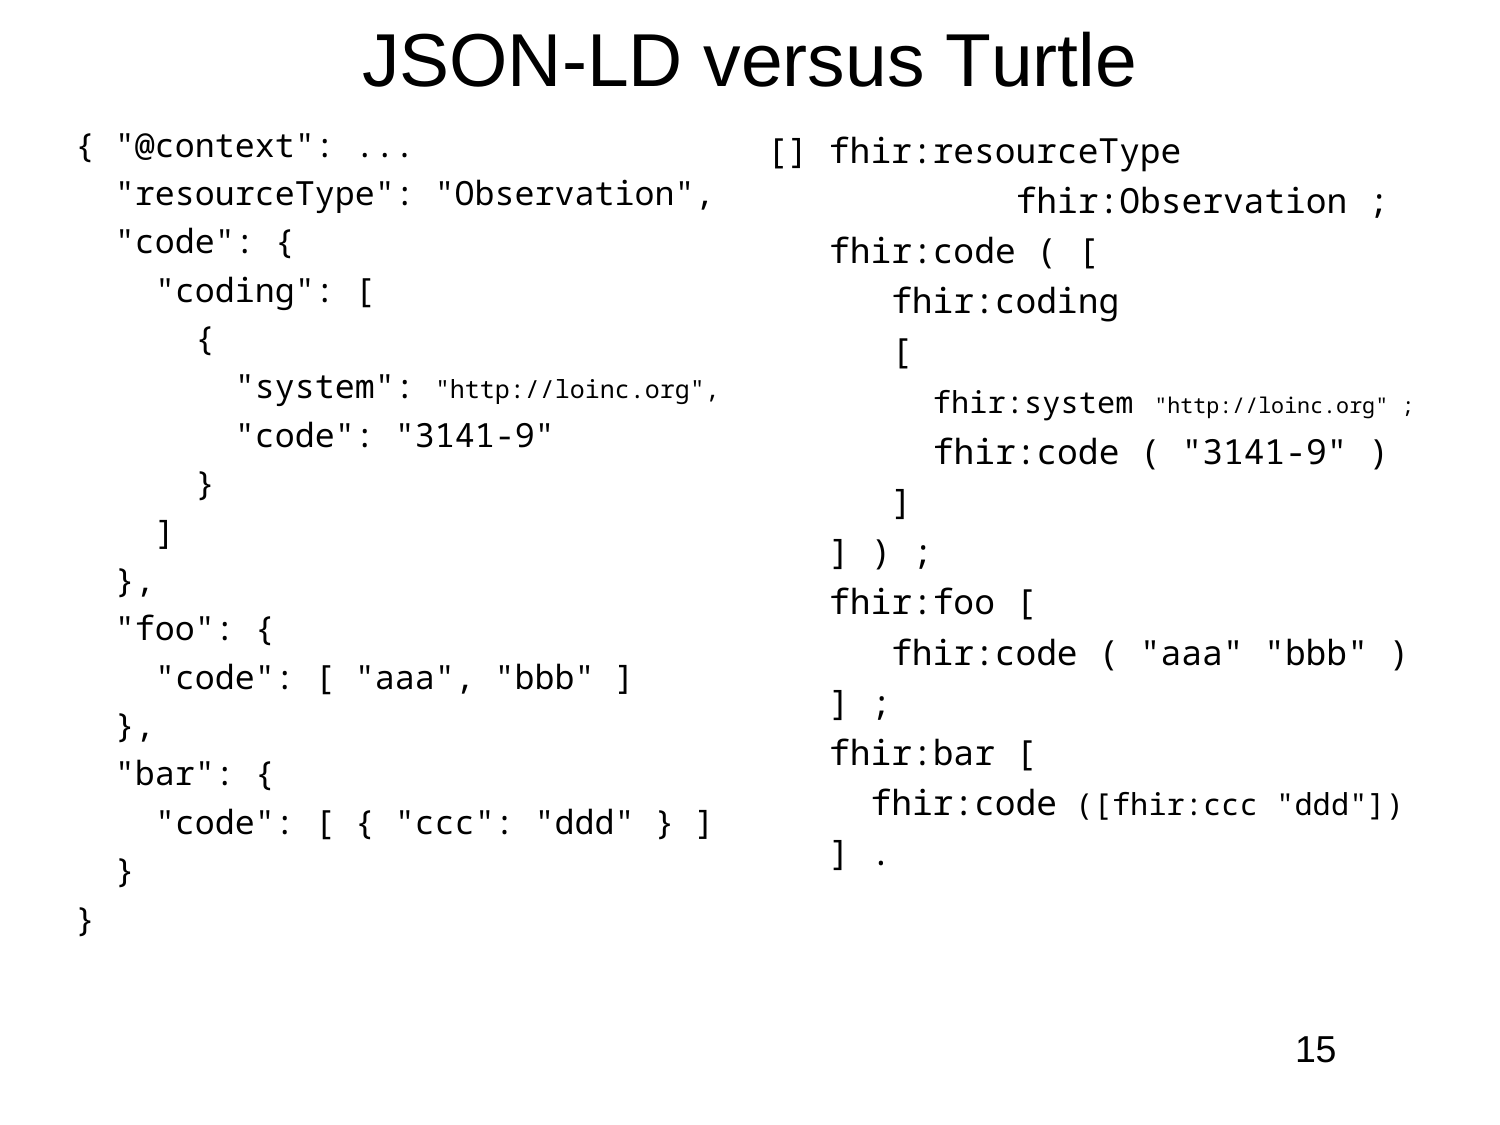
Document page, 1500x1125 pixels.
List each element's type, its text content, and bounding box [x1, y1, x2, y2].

list [] fhir:resourceType fhir:Observation ; fhir:code ( [ fhir:coding [ fhir:system "http://loinc.org" ; fhir:code ( "3141-9" ) ] ] ) ; fhir:foo [ fhir:code ( "aaa" "bbb" ) ] ; fhir:bar [ fhir:code ([fhir:ccc "ddd"]) ] . [766, 128, 1426, 1022]
list { "@context": ... "resourceType": "Observation", "code": { "coding": [ { "system": "http://loinc.org", "code": "3141-9" } ] }, "foo": { "code": [ "aaa", "bbb" ] }, "bar": { "code": [ { "ccc": "ddd" } ] } } [75, 123, 734, 1015]
title JSON-LD versus Turtle [75, 3, 1425, 110]
